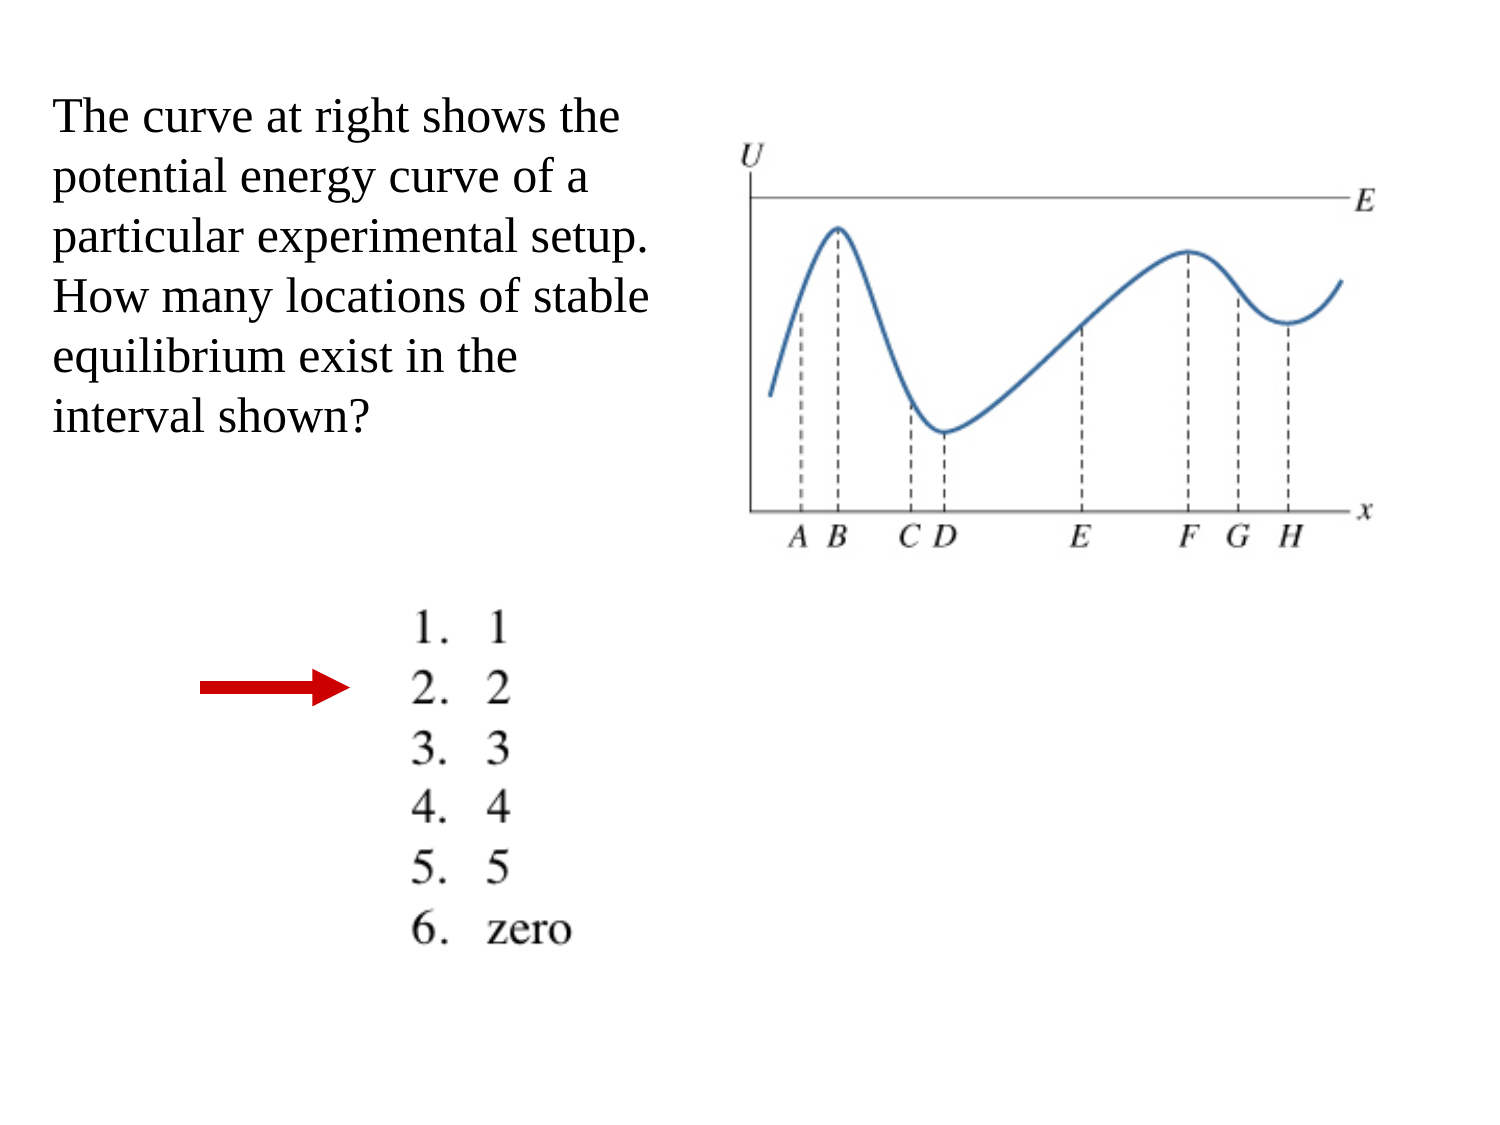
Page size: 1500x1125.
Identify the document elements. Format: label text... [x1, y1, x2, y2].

text_box The curve at right shows the potential energy curve of a particular experimental setup. How many locations of stable equilibrium exist in the interval shown? [37, 74, 688, 451]
picture [396, 74, 1392, 963]
